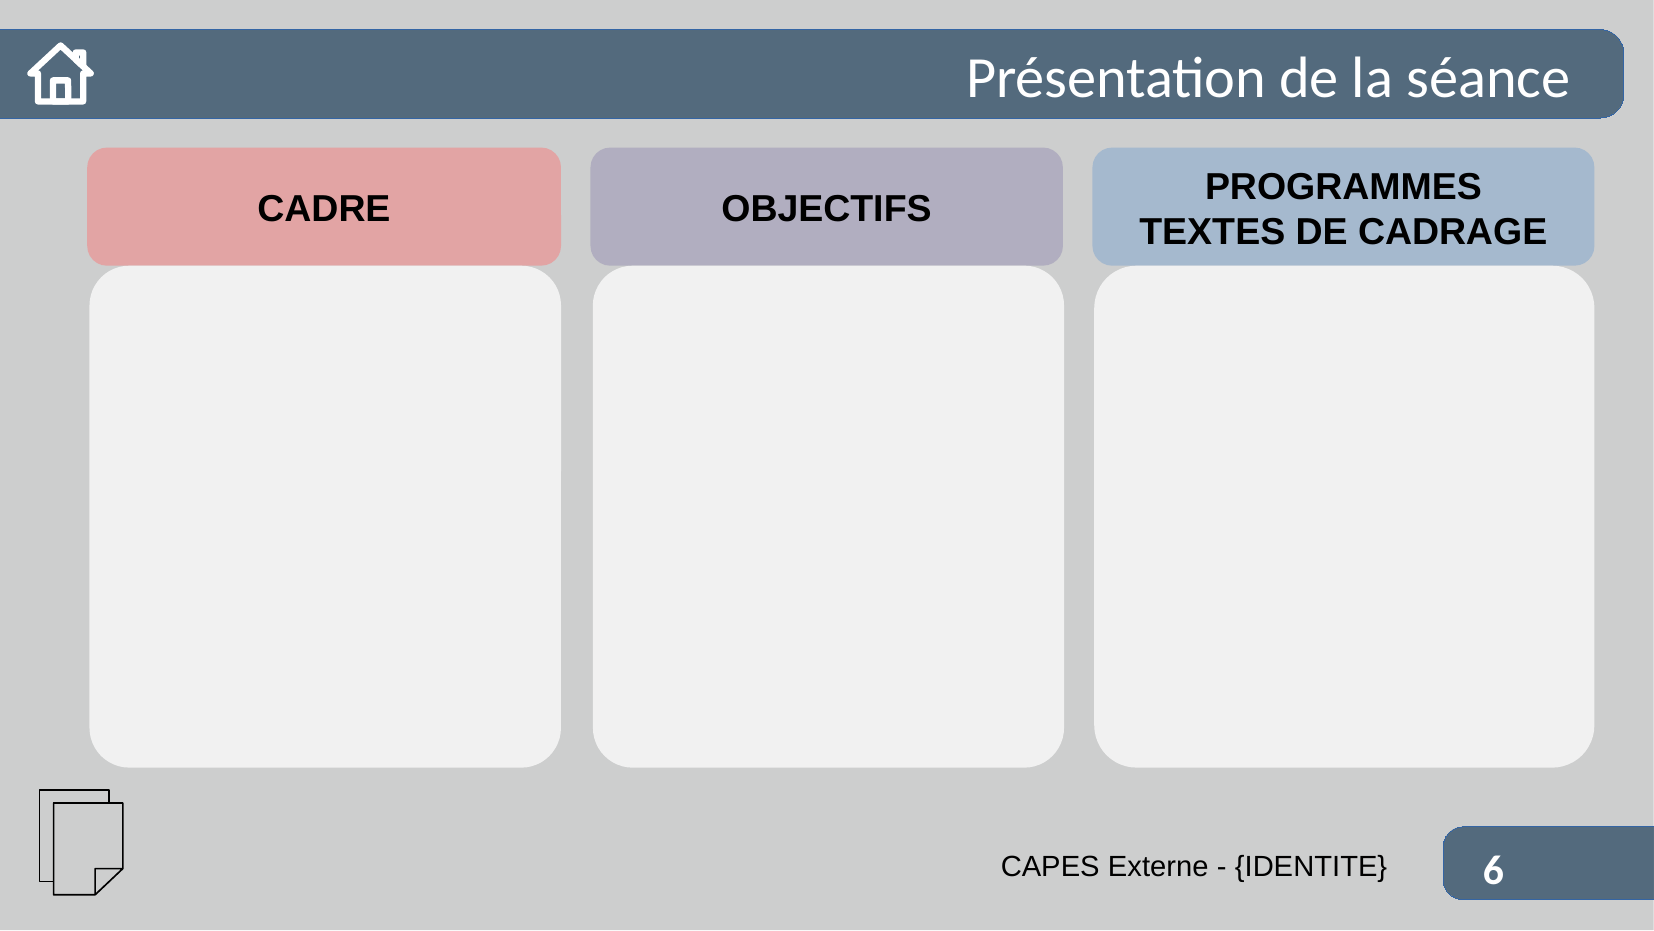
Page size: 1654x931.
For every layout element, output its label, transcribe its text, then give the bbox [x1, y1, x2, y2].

text_box OBJECTIFS [590, 147, 1063, 266]
text_box [1094, 265, 1595, 768]
text_box [592, 265, 1065, 768]
title Présentation de la séance [442, 29, 1571, 119]
text_box [89, 265, 562, 768]
text_box PROGRAMMES TEXTES DE CADRAGE [1092, 147, 1595, 266]
text_box CADRE [87, 147, 562, 266]
